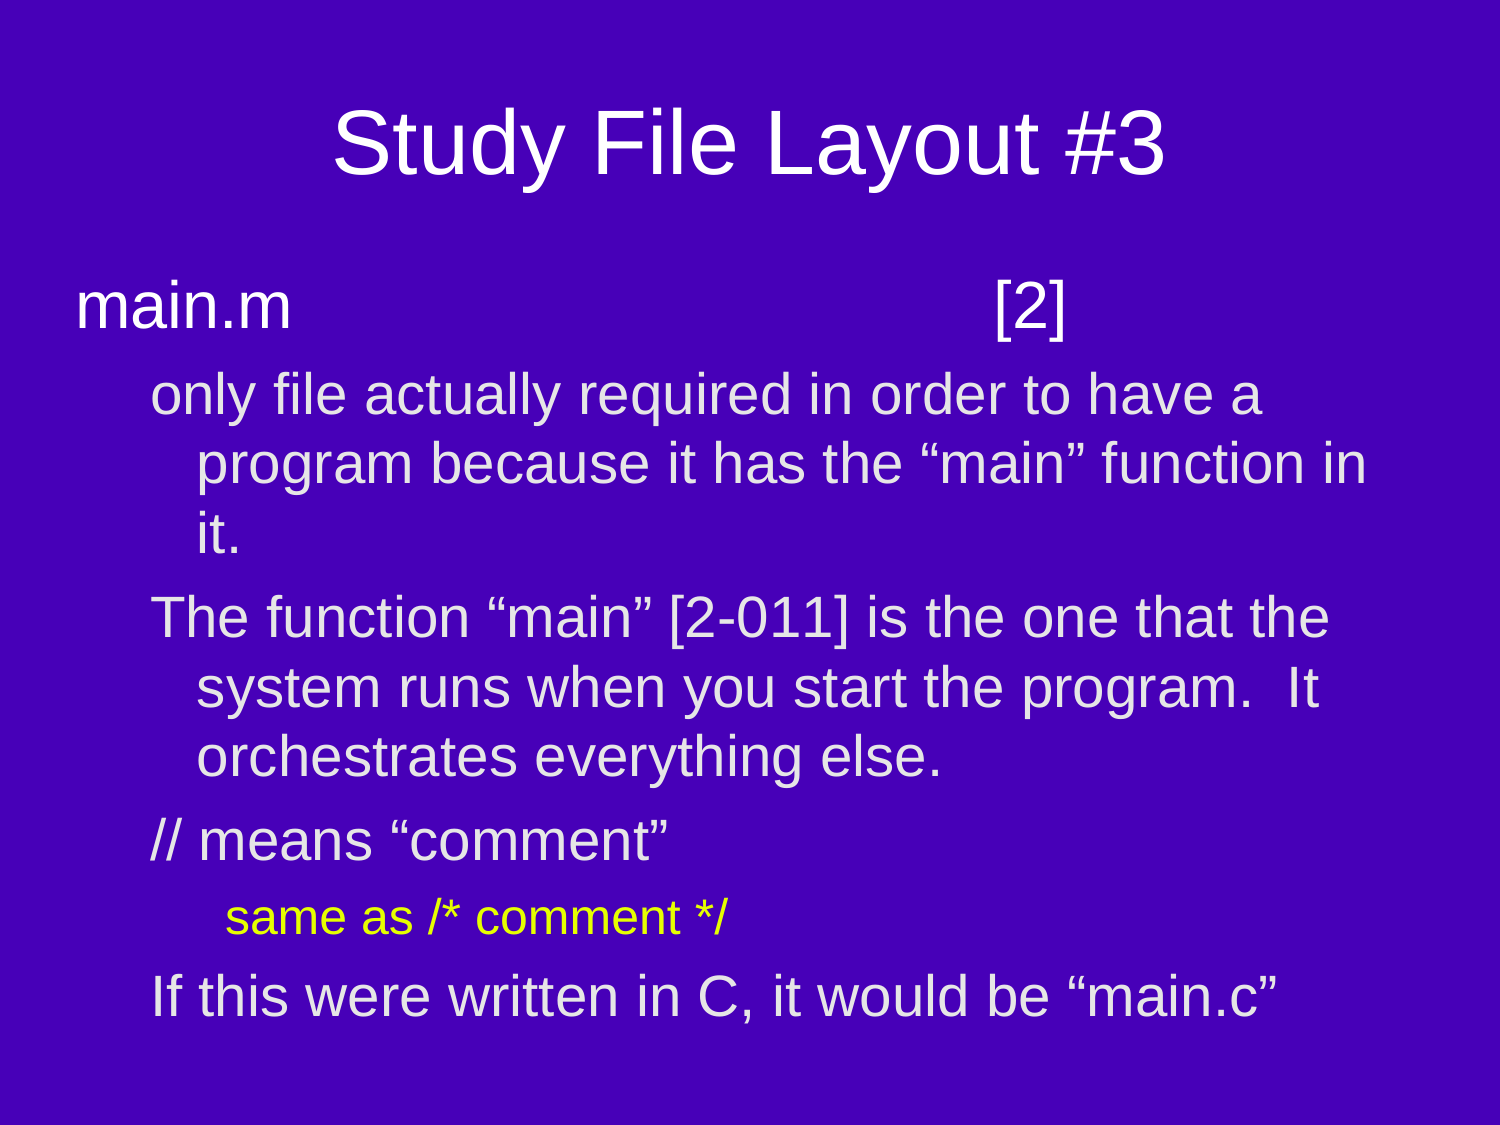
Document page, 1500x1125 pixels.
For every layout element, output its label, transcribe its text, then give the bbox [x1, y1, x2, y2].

title Study File Layout #3 [75, 45, 1426, 233]
list main.m [2] only file actually required in order to have a program because it has the “main” function in it. The function “main” [2-011] is the one that the system runs when you start the program. It orchestrates everything else. // means “comment” same as /* comment */ If this were written in C, it would be “main.c” [75, 262, 1426, 1025]
